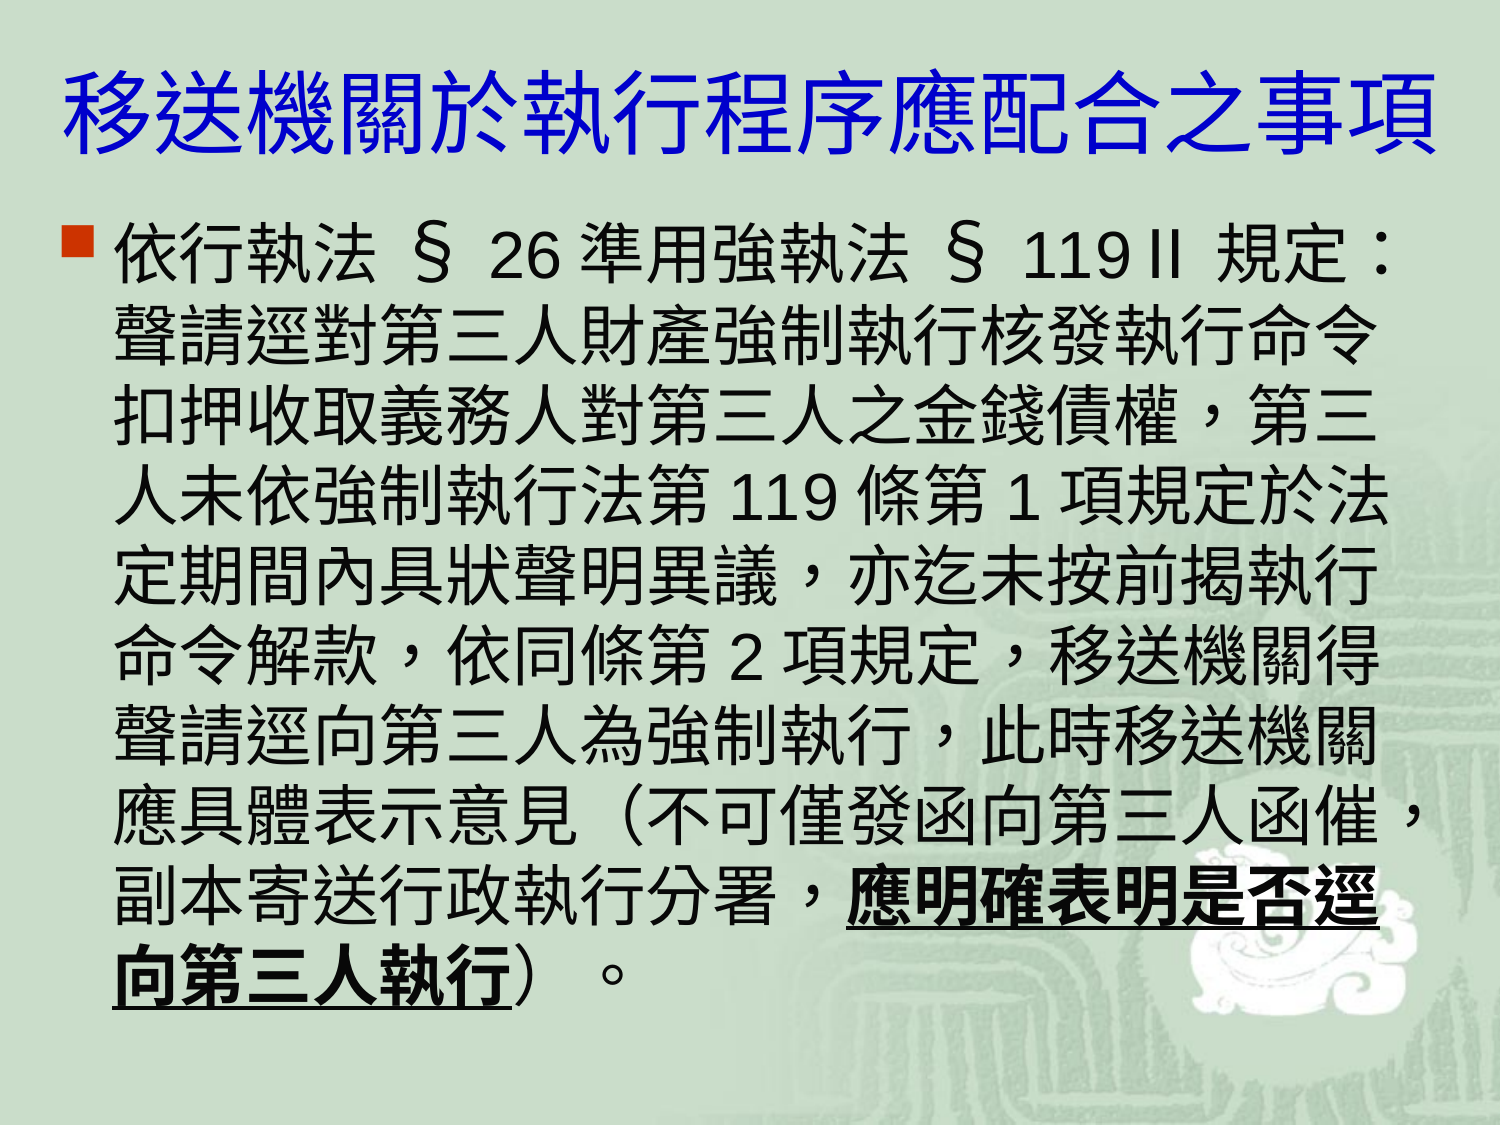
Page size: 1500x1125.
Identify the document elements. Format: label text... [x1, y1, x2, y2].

list 依行執法§ 26準用強執法§ 119Ⅱ規定：聲請逕對第三人財產強制執行核發執行命令扣押收取義務人對第三人之金錢債權，第三人未依強制執行法第119條第1項規定於法定期間內具狀聲明異議，亦迄未按前揭執行命令解款，依同條第2項規定，移送機關得聲請逕向第三人為強制執行，此時移送機關應具體表示意見（不可僅發函向第三人函催，副本寄送行政執行分署，應明確表明是否逕向第三人執行）。 [41, 196, 1459, 1000]
picture [0, 0, 1500, 1125]
title 移送機關於執行程序應配合之事項 [41, 48, 1459, 174]
